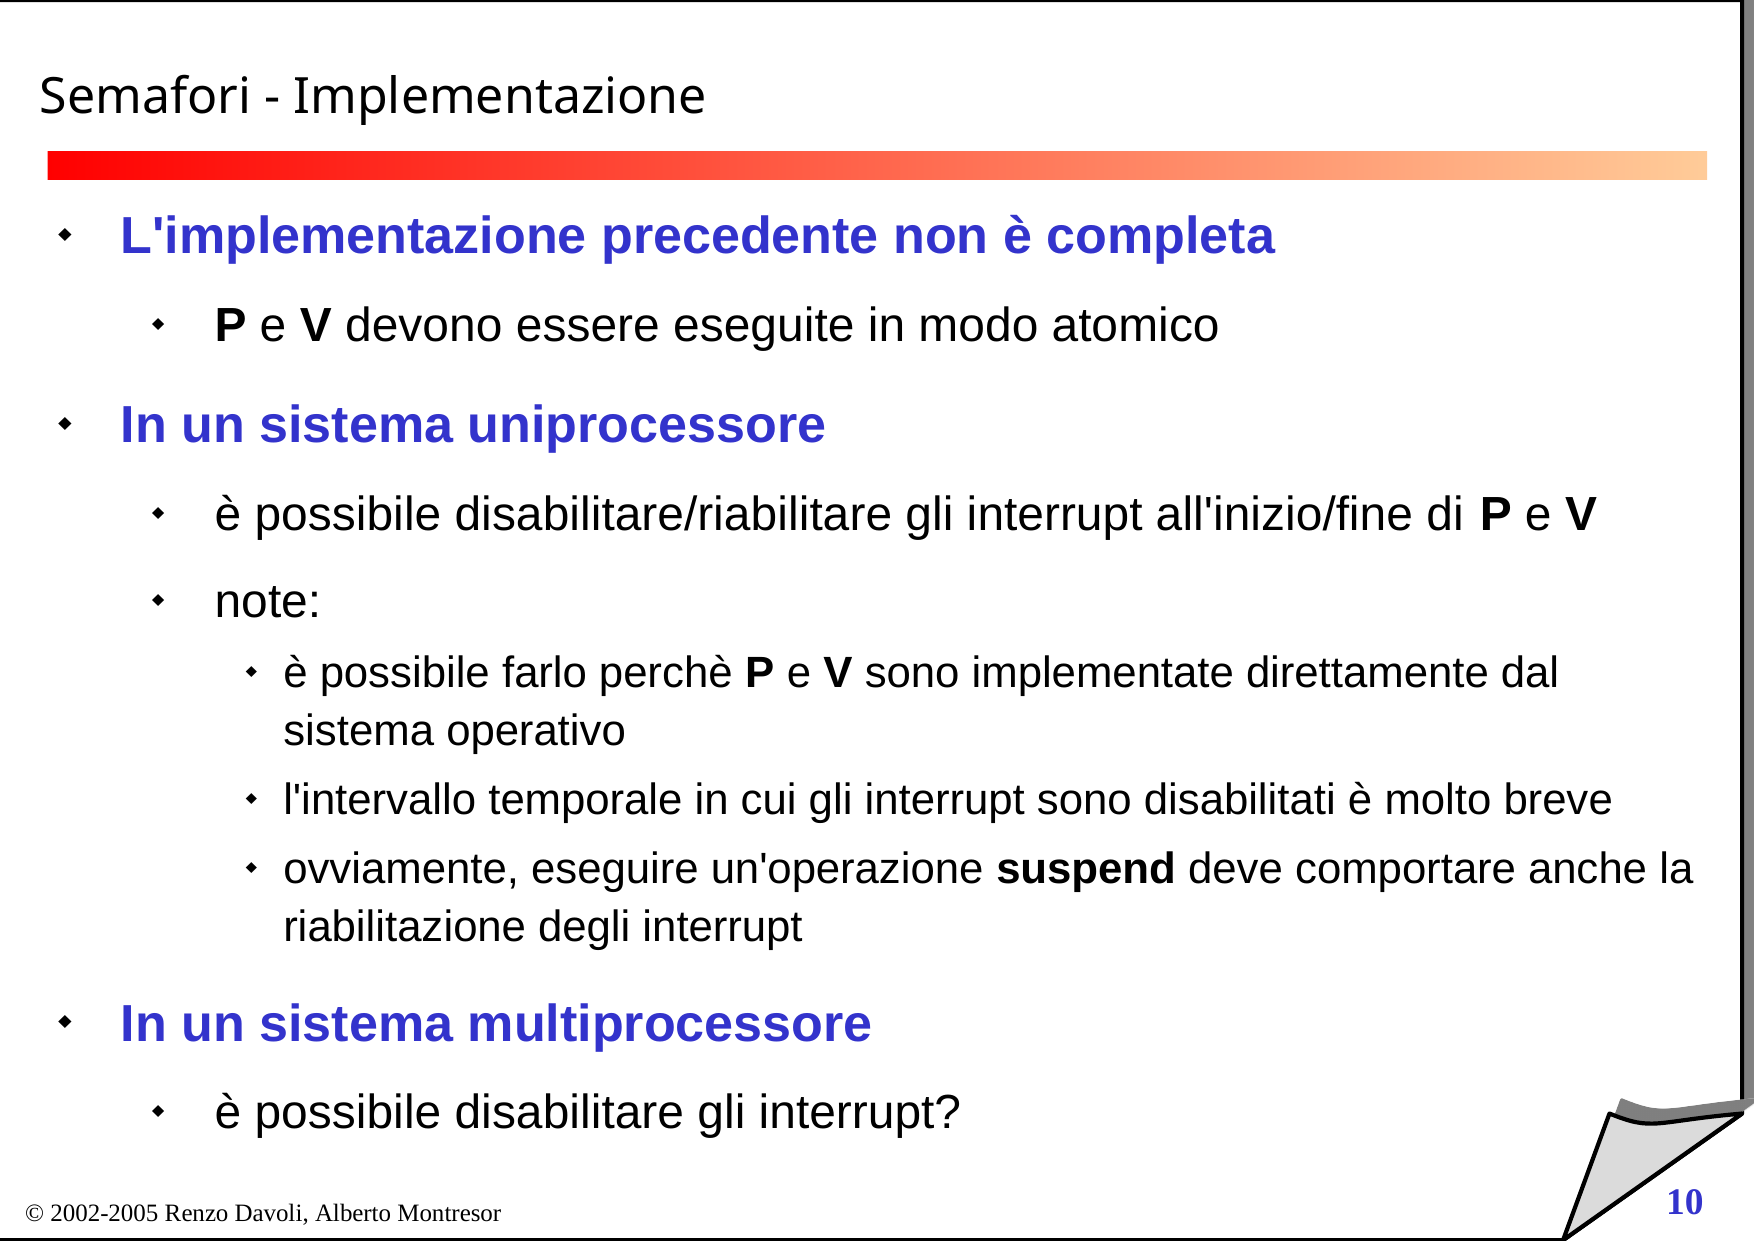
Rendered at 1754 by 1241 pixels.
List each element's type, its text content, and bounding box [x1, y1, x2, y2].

title Semafori - Implementazione [39, 49, 1713, 144]
list L'implementazione precedente non è completa P e V devono essere eseguite in modo atomico In un sistema uniprocessore è possibile disabilitare/riabilitare gli interrupt all'inizio/fine di P e V note: è possibile farlo perchè P e V sono implementate direttamente dal sistema operativo l'intervallo temporale in cui gli interrupt sono disabilitati è molto breve ovviamente, eseguire un'operazione suspend deve comportare anche la riabilitazione degli interrupt In un sistema multiprocessore è possibile disabilitare gli interrupt? [58, 206, 1696, 1148]
